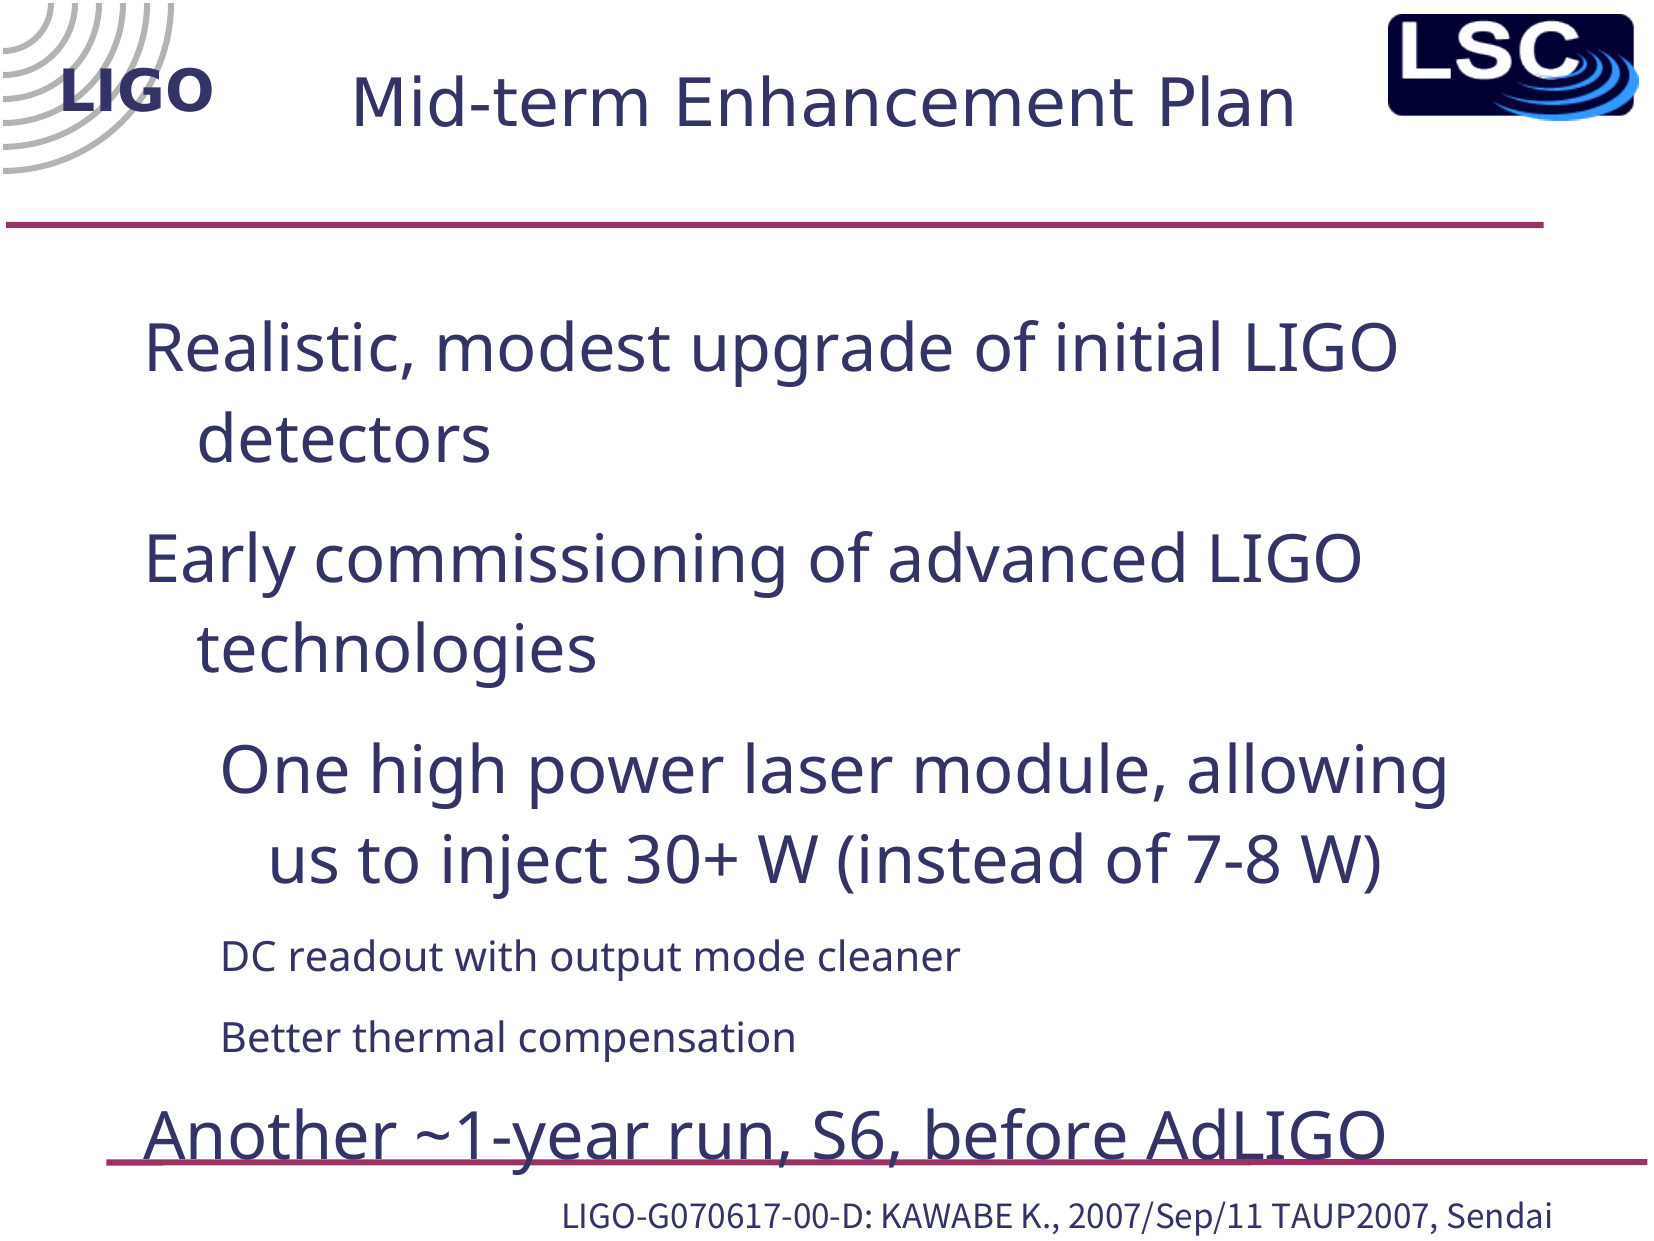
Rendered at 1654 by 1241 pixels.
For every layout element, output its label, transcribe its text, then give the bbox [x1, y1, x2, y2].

picture [1463, 14, 1639, 121]
title Mid-term Enhancement Plan [187, 0, 1463, 208]
list Realistic, modest upgrade of initial LIGO detectors Early commissioning of advanced LIGO technologies One high power laser module, allowing us to inject 30+ W (instead of 7-8 W) DC readout with output mode cleaner Better thermal compensation Another ~1-year run, S6, before AdLIGO [125, 300, 1538, 1082]
